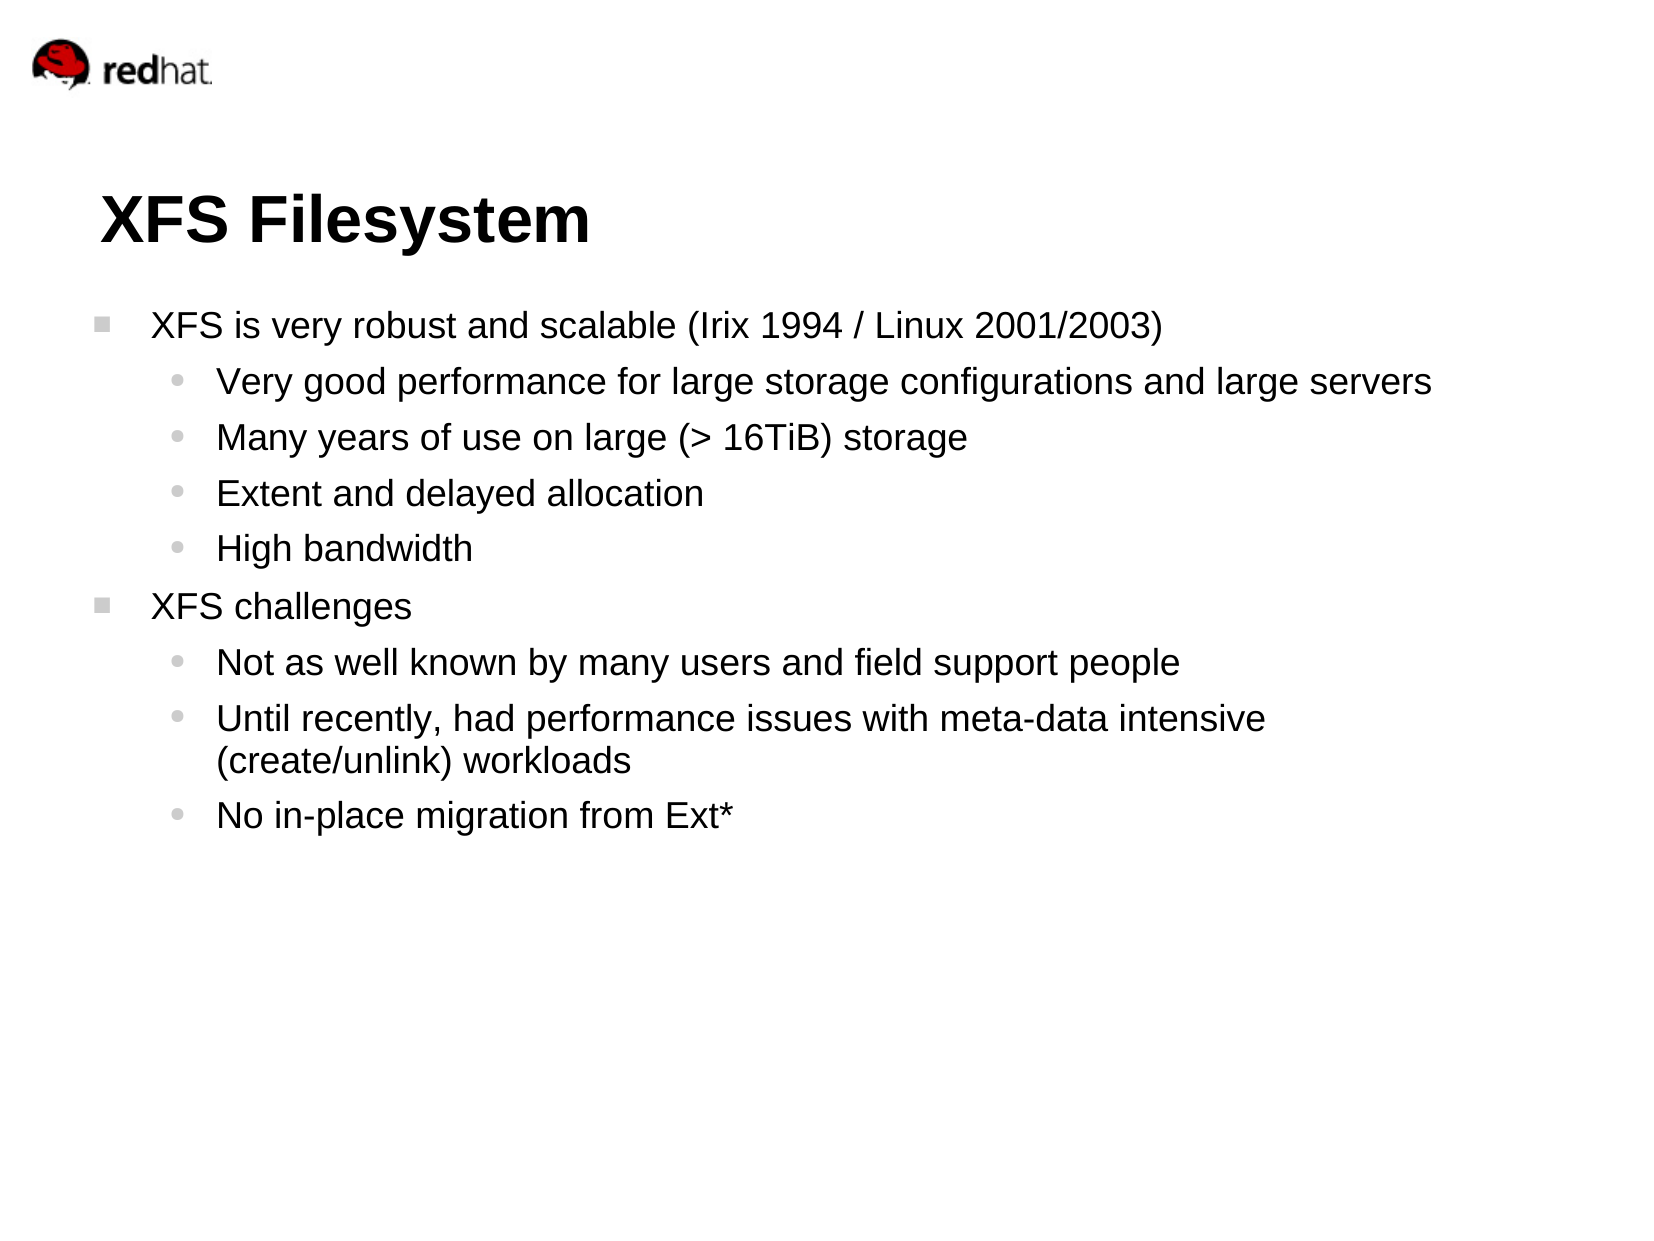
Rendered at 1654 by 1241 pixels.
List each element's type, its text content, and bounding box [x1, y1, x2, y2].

picture [31, 37, 212, 98]
list XFS is very robust and scalable (Irix 1994 / Linux 2001/2003) Very good performance for large storage configurations and large servers Many years of use on large (> 16TiB) storage Extent and delayed allocation High bandwidth XFS challenges Not as well known by many users and field support people Until recently, had performance issues with meta-data intensive (create/unlink) workloads No in-place migration from Ext* [94, 304, 1500, 1174]
title XFS Filesystem [100, 164, 1506, 275]
